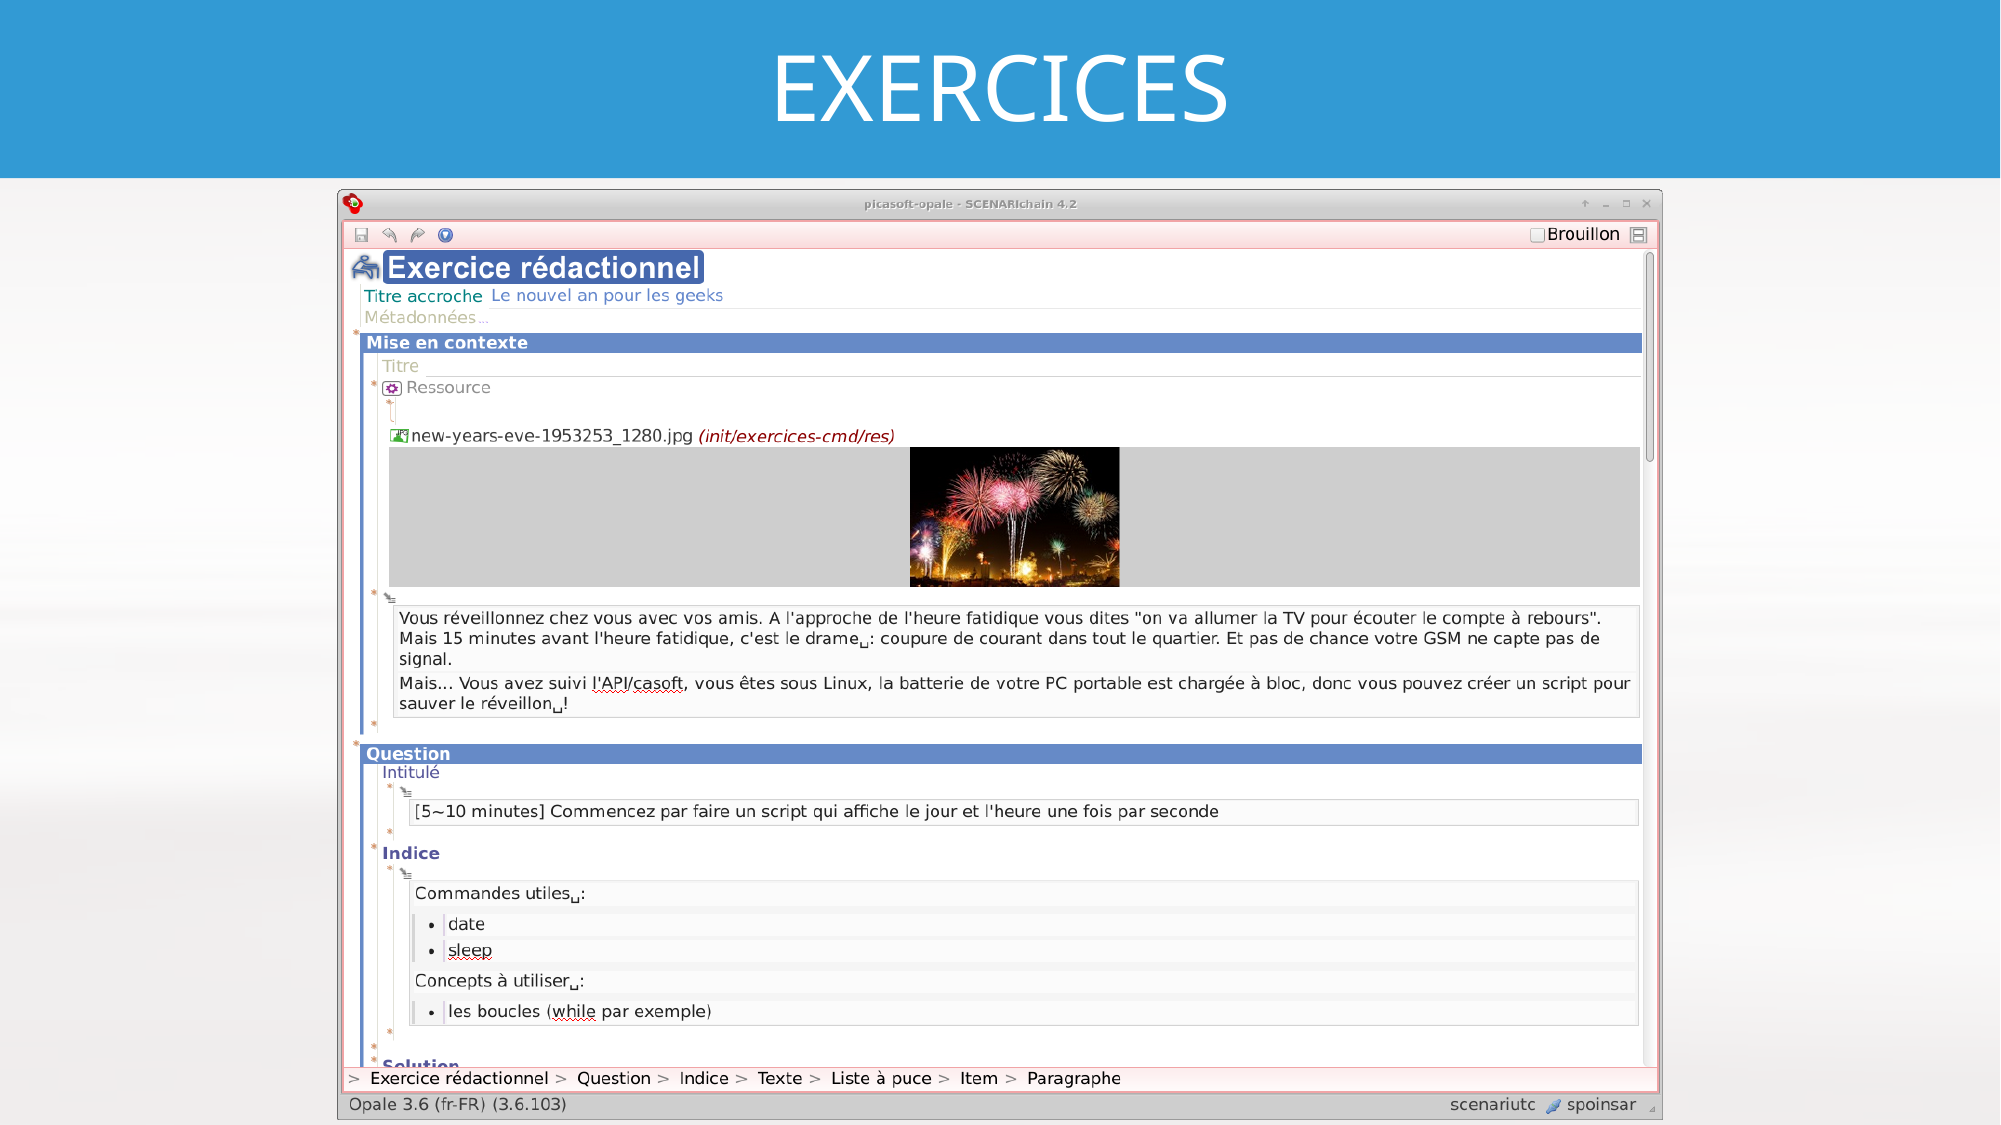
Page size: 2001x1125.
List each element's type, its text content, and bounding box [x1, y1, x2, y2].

text_box Exercices [0, 0, 2000, 173]
picture [337, 189, 1663, 1120]
